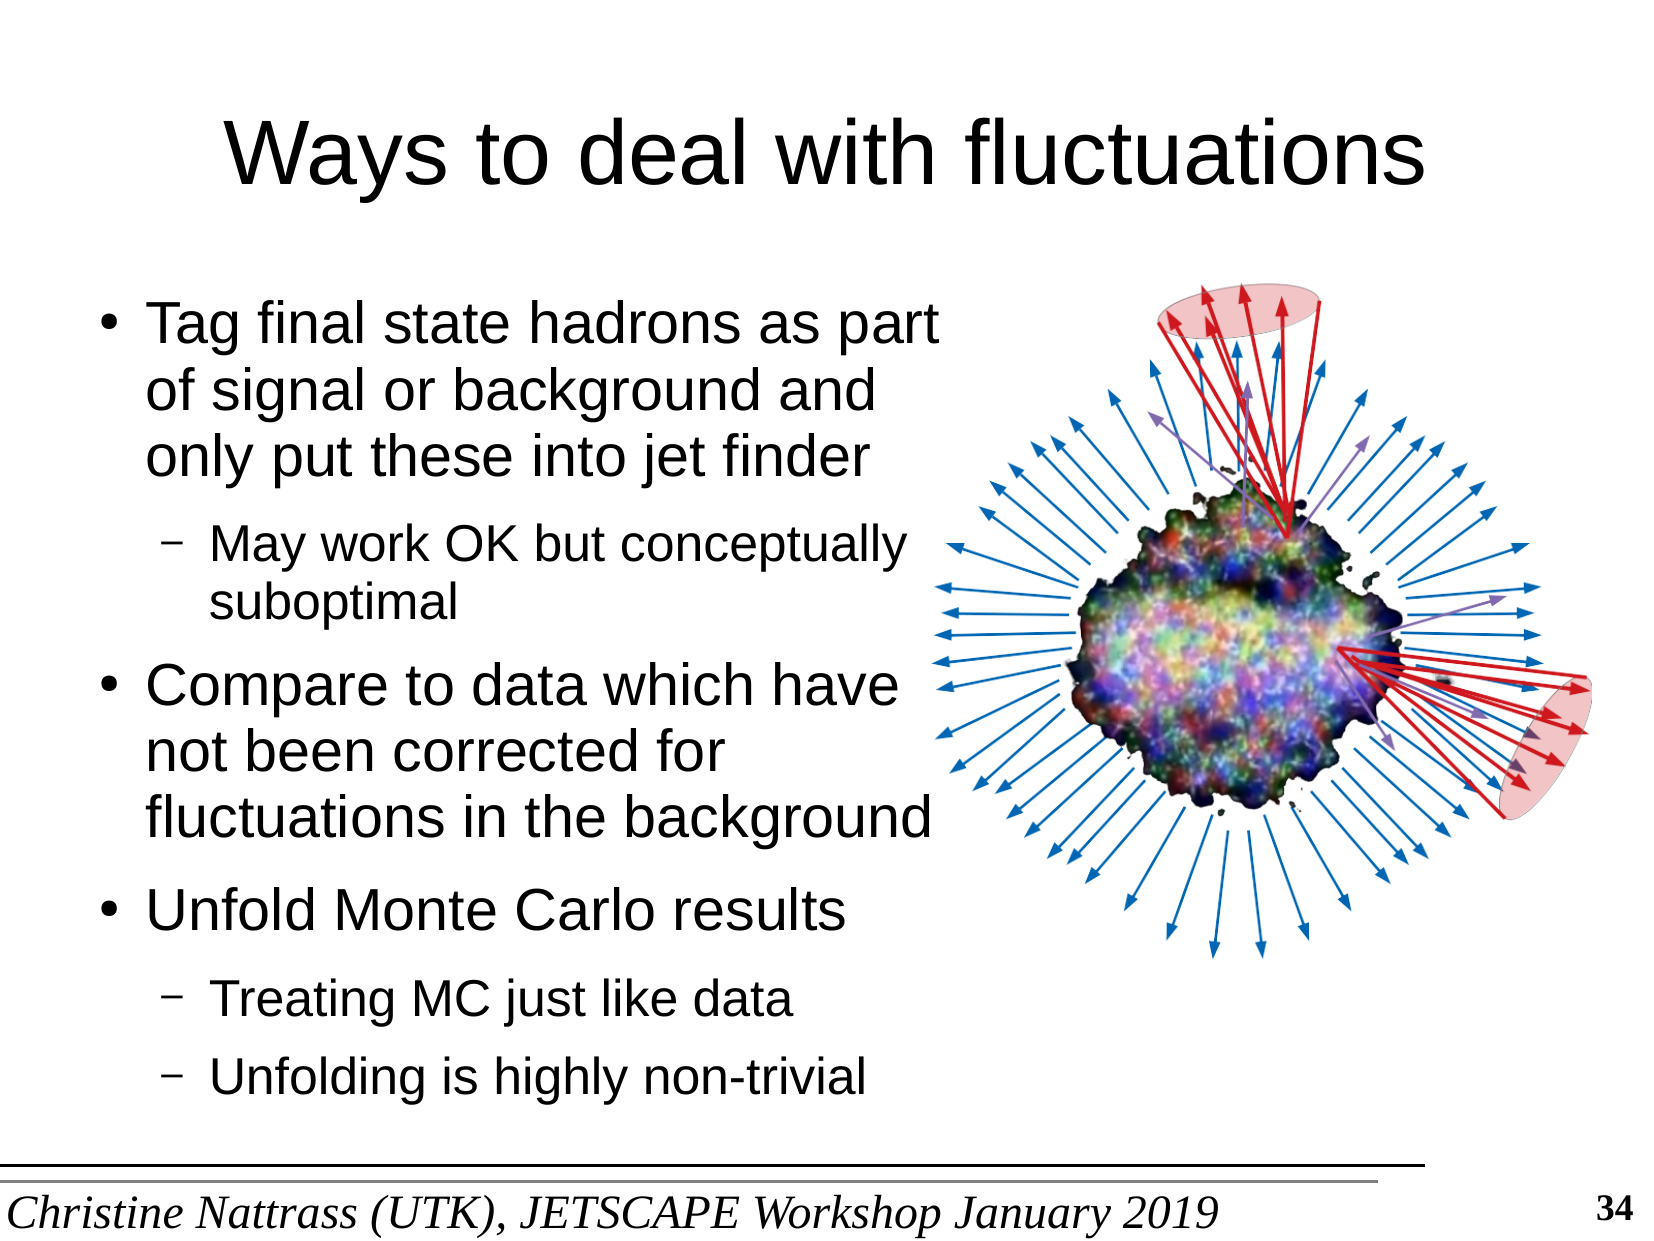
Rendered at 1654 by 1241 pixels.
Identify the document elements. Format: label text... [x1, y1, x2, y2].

picture [931, 275, 1592, 960]
list Tag final state hadrons as part of signal or background and only put these into jet finder May work OK but conceptually suboptimal Compare to data which have not been corrected for fluctuations in the background Unfold Monte Carlo results Treating MC just like data Unfolding is highly non-trivial [82, 290, 949, 1148]
title Ways to deal with fluctuations [82, 49, 1571, 257]
